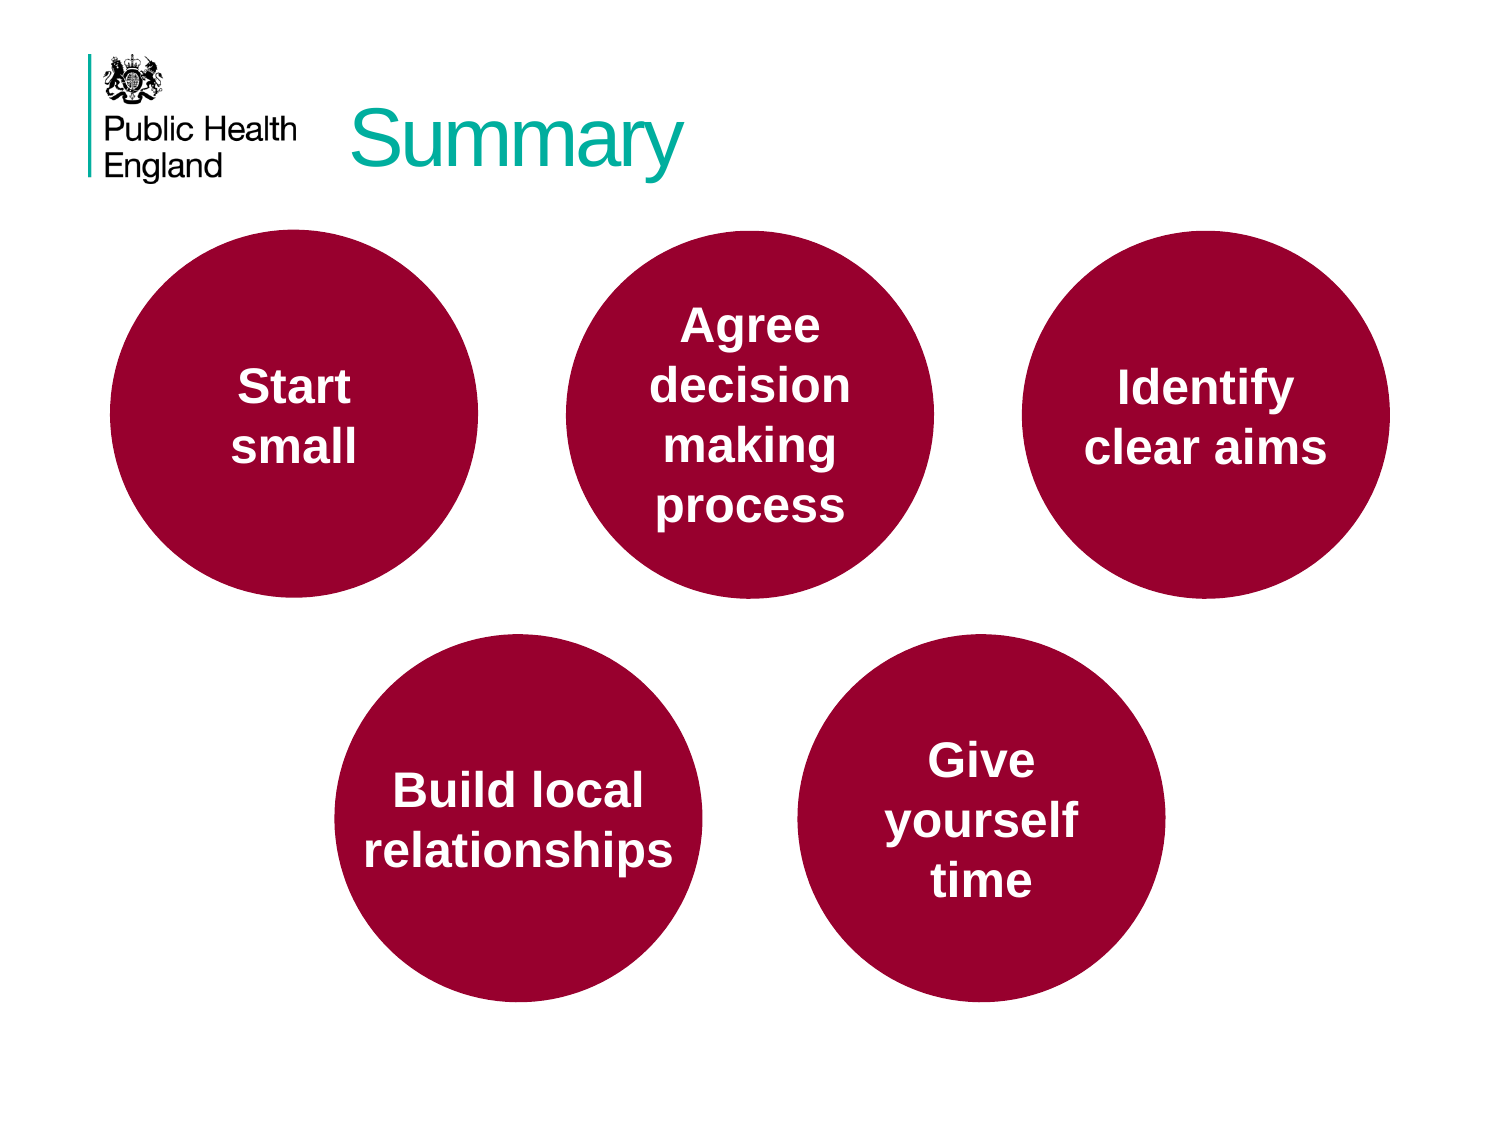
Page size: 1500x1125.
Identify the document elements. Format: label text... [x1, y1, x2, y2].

text_box [623, 232, 877, 284]
text_box [829, 636, 1134, 719]
text_box Build local relationships [336, 750, 701, 887]
text_box [828, 917, 1135, 1001]
text_box Identify clear aims [1024, 346, 1388, 483]
text_box [350, 887, 687, 1001]
title Summary [348, 83, 1409, 190]
text_box [1037, 483, 1375, 597]
text_box Start small [112, 345, 476, 482]
text_box [349, 636, 688, 750]
text_box Agree decision making process [568, 284, 932, 543]
text_box [621, 543, 880, 597]
text_box Give yourself time [799, 719, 1164, 917]
text_box [1037, 232, 1375, 346]
text_box [125, 482, 463, 596]
text_box [125, 231, 463, 345]
